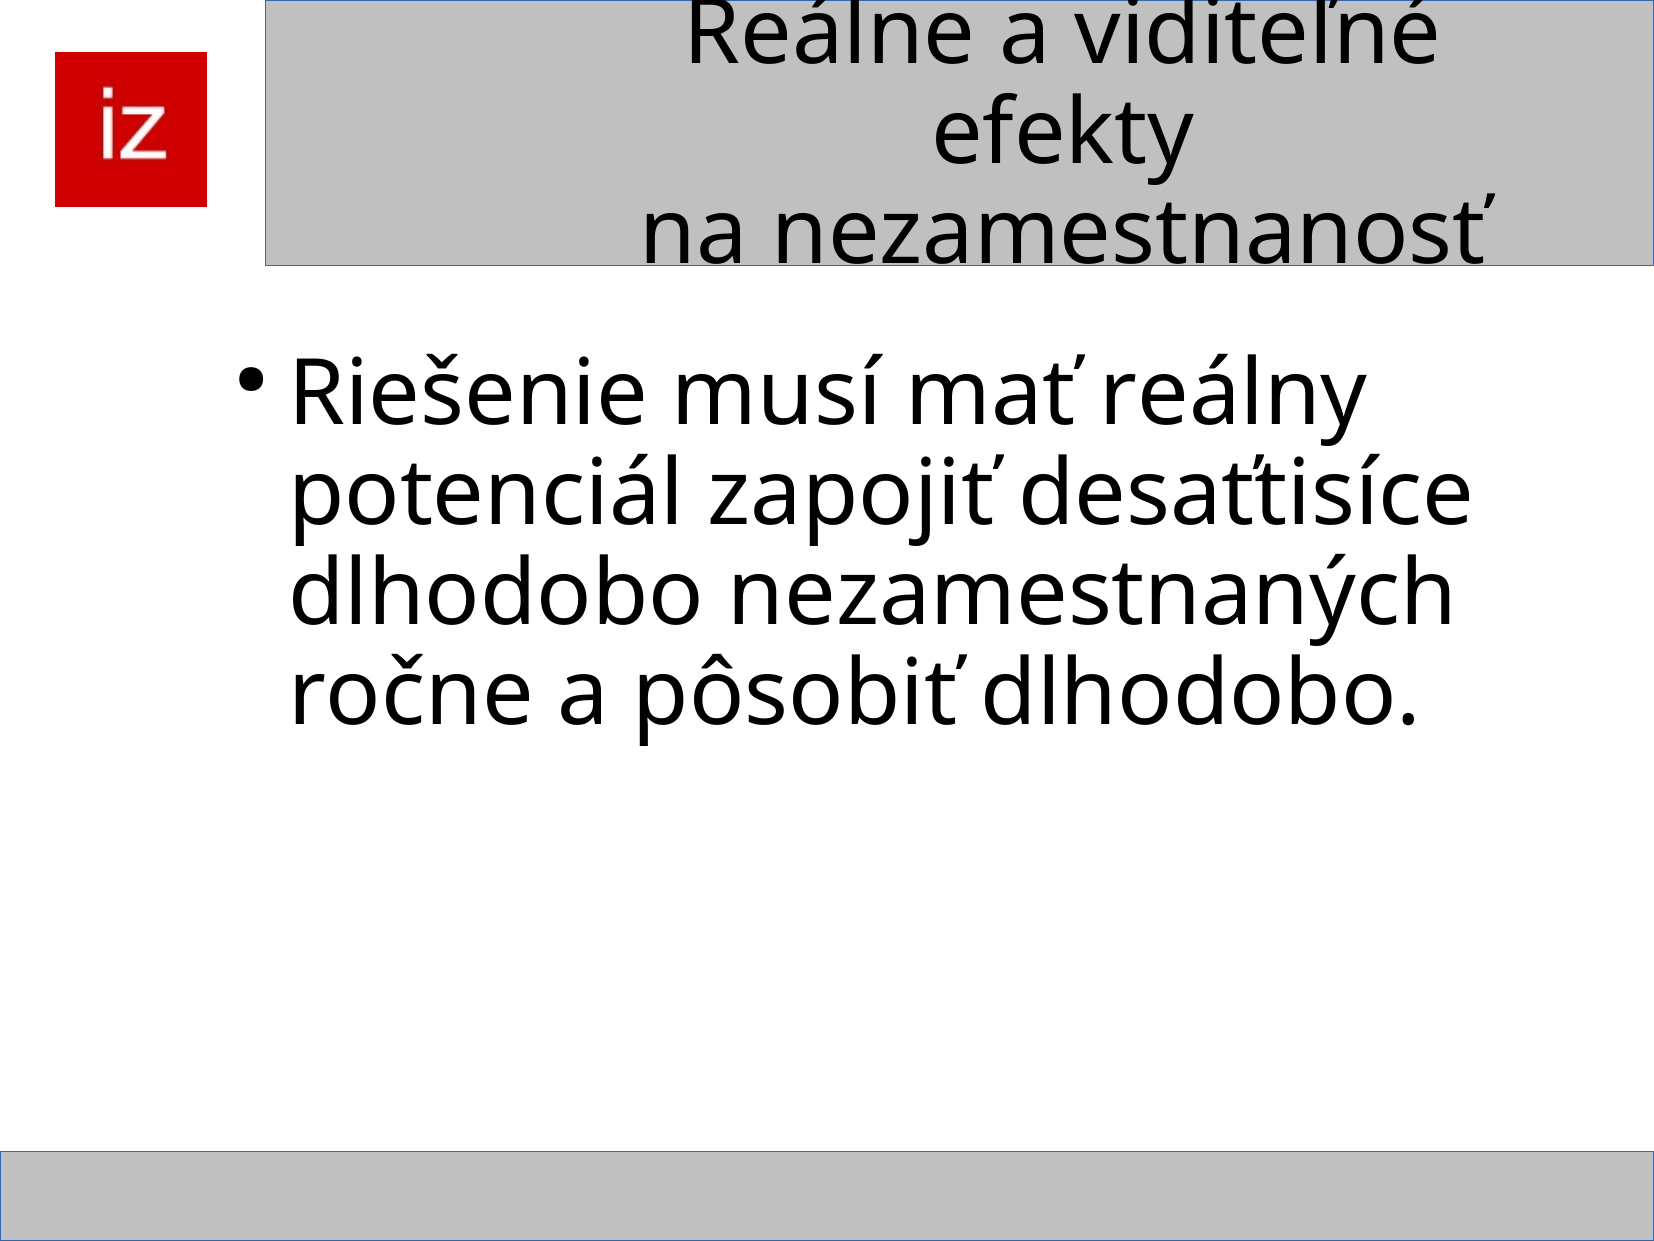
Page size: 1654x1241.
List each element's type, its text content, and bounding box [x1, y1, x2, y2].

picture [55, 52, 207, 207]
list Riešenie musí mať reálny potenciál zapojiť desaťtisíce dlhodobo nezamestnaných ročne a pôsobiť dlhodobo. [121, 344, 1533, 1126]
title Reálne a viditeľné efekty na nezamestnanosť [561, 29, 1565, 237]
